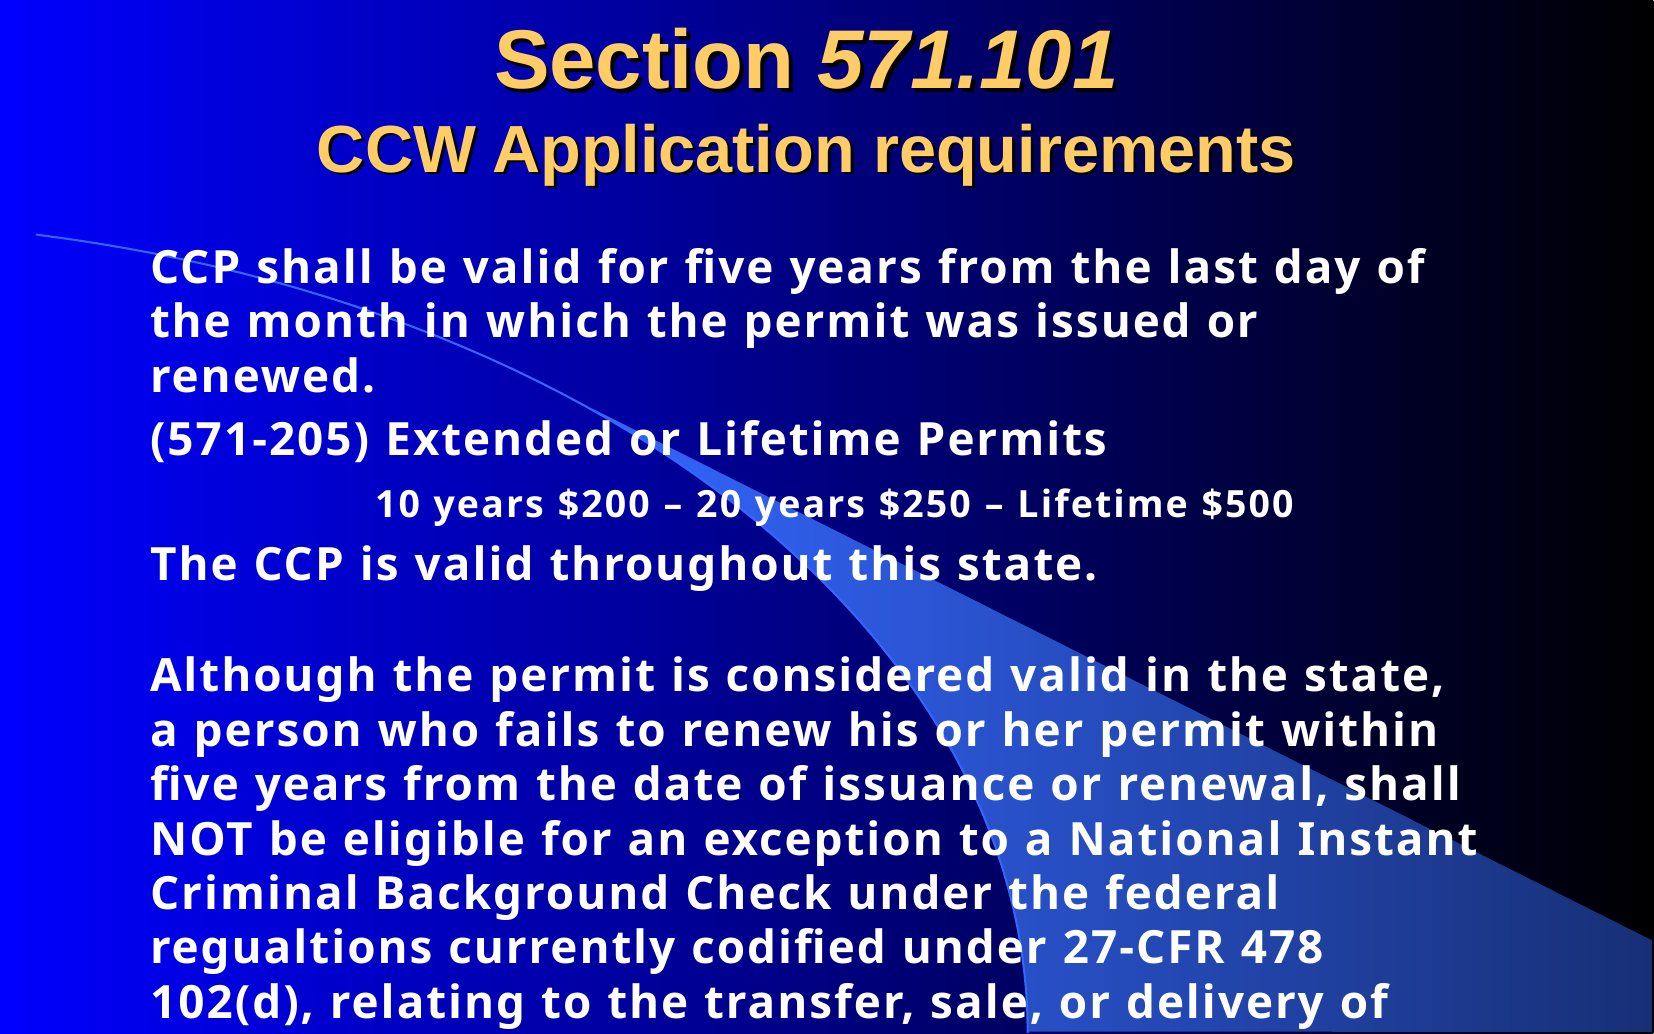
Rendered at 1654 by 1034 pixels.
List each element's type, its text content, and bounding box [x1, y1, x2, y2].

title Section 571.101 CCW Application requirements [103, 0, 1510, 193]
list CCP shall be valid for five years from the last day of the month in which the permit was issued or renewed. (571-205) Extended or Lifetime Permits 10 years $200 – 20 years $250 – Lifetime $500 The CCP is valid throughout this state. Although the permit is considered valid in the state, a person who fails to renew his or her permit within five years from the date of issuance or renewal, shall NOT be eligible for an exception to a National Instant Criminal Background Check under the federal regualtions currently codified under 27-CFR 478 102(d), relating to the transfer, sale, or delivery of firearms from licensed dealers. [150, 240, 1491, 1034]
